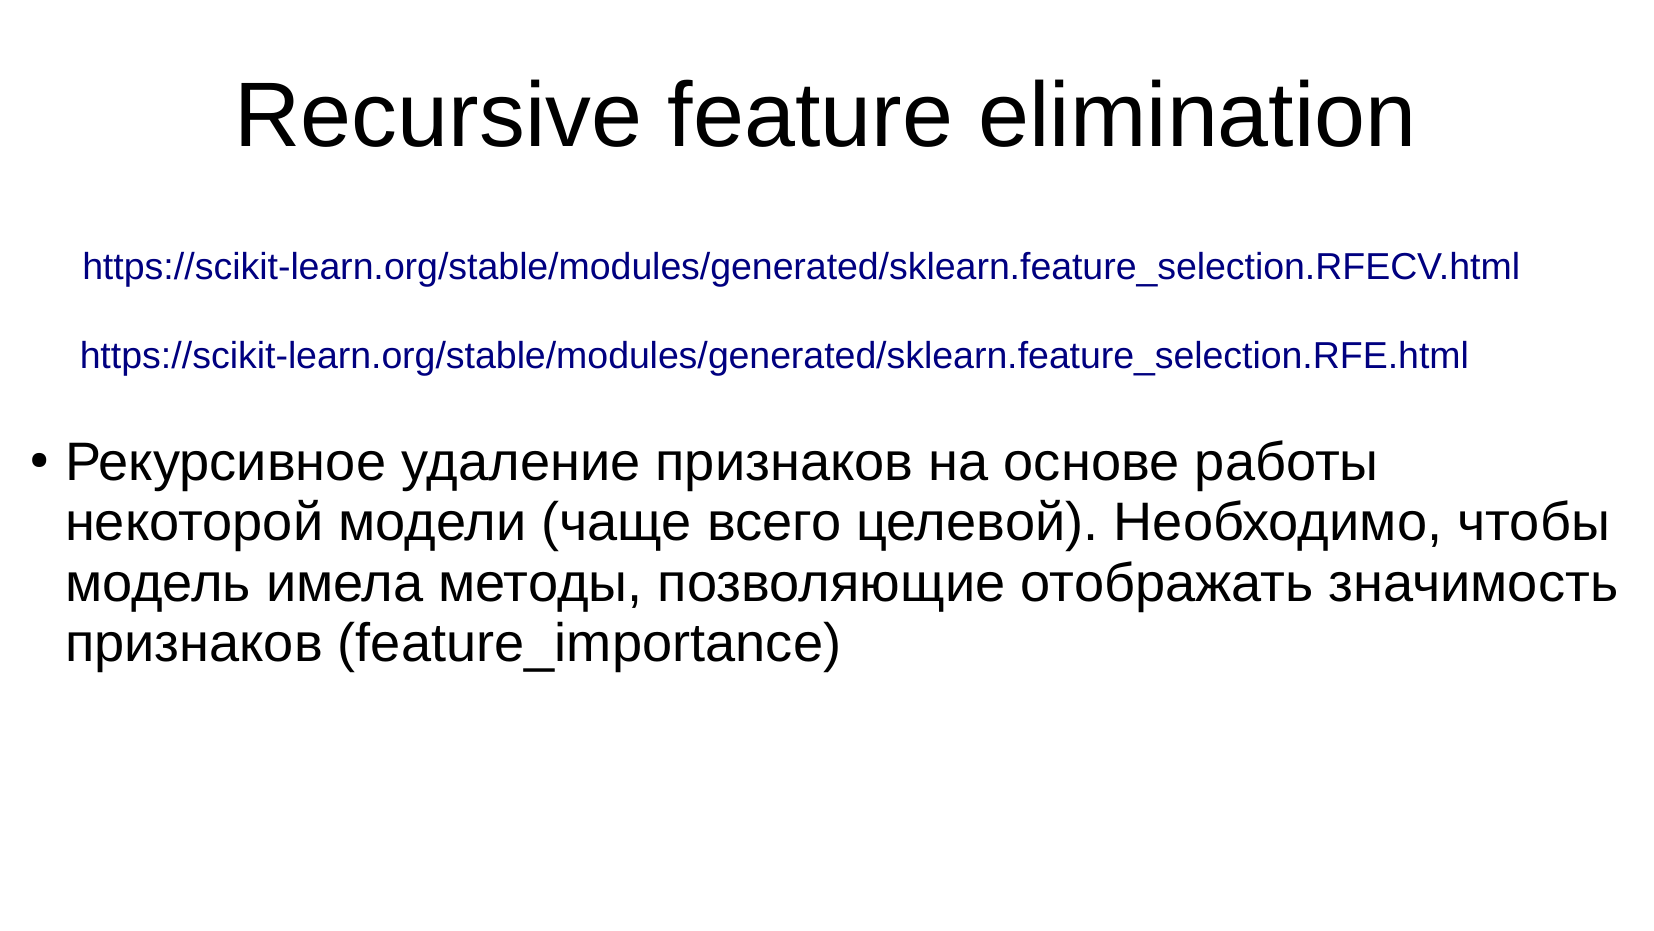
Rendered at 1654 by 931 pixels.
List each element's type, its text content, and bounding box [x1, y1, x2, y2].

text_box https://scikit-learn.org/stable/modules/generated/sklearn.feature_selection.RFE.html [64, 326, 1485, 384]
text_box https://scikit-learn.org/stable/modules/generated/sklearn.feature_selection.RFECV.html [67, 238, 1536, 296]
title Recursive feature elimination [82, 37, 1571, 188]
subtitle Рекурсивное удаление признаков на основе работы некоторой модели (чаще всего целевой). Необходимо, чтобы модель имела методы, позволяющие отображать значимость признаков (feature_importance) [29, 188, 1625, 916]
